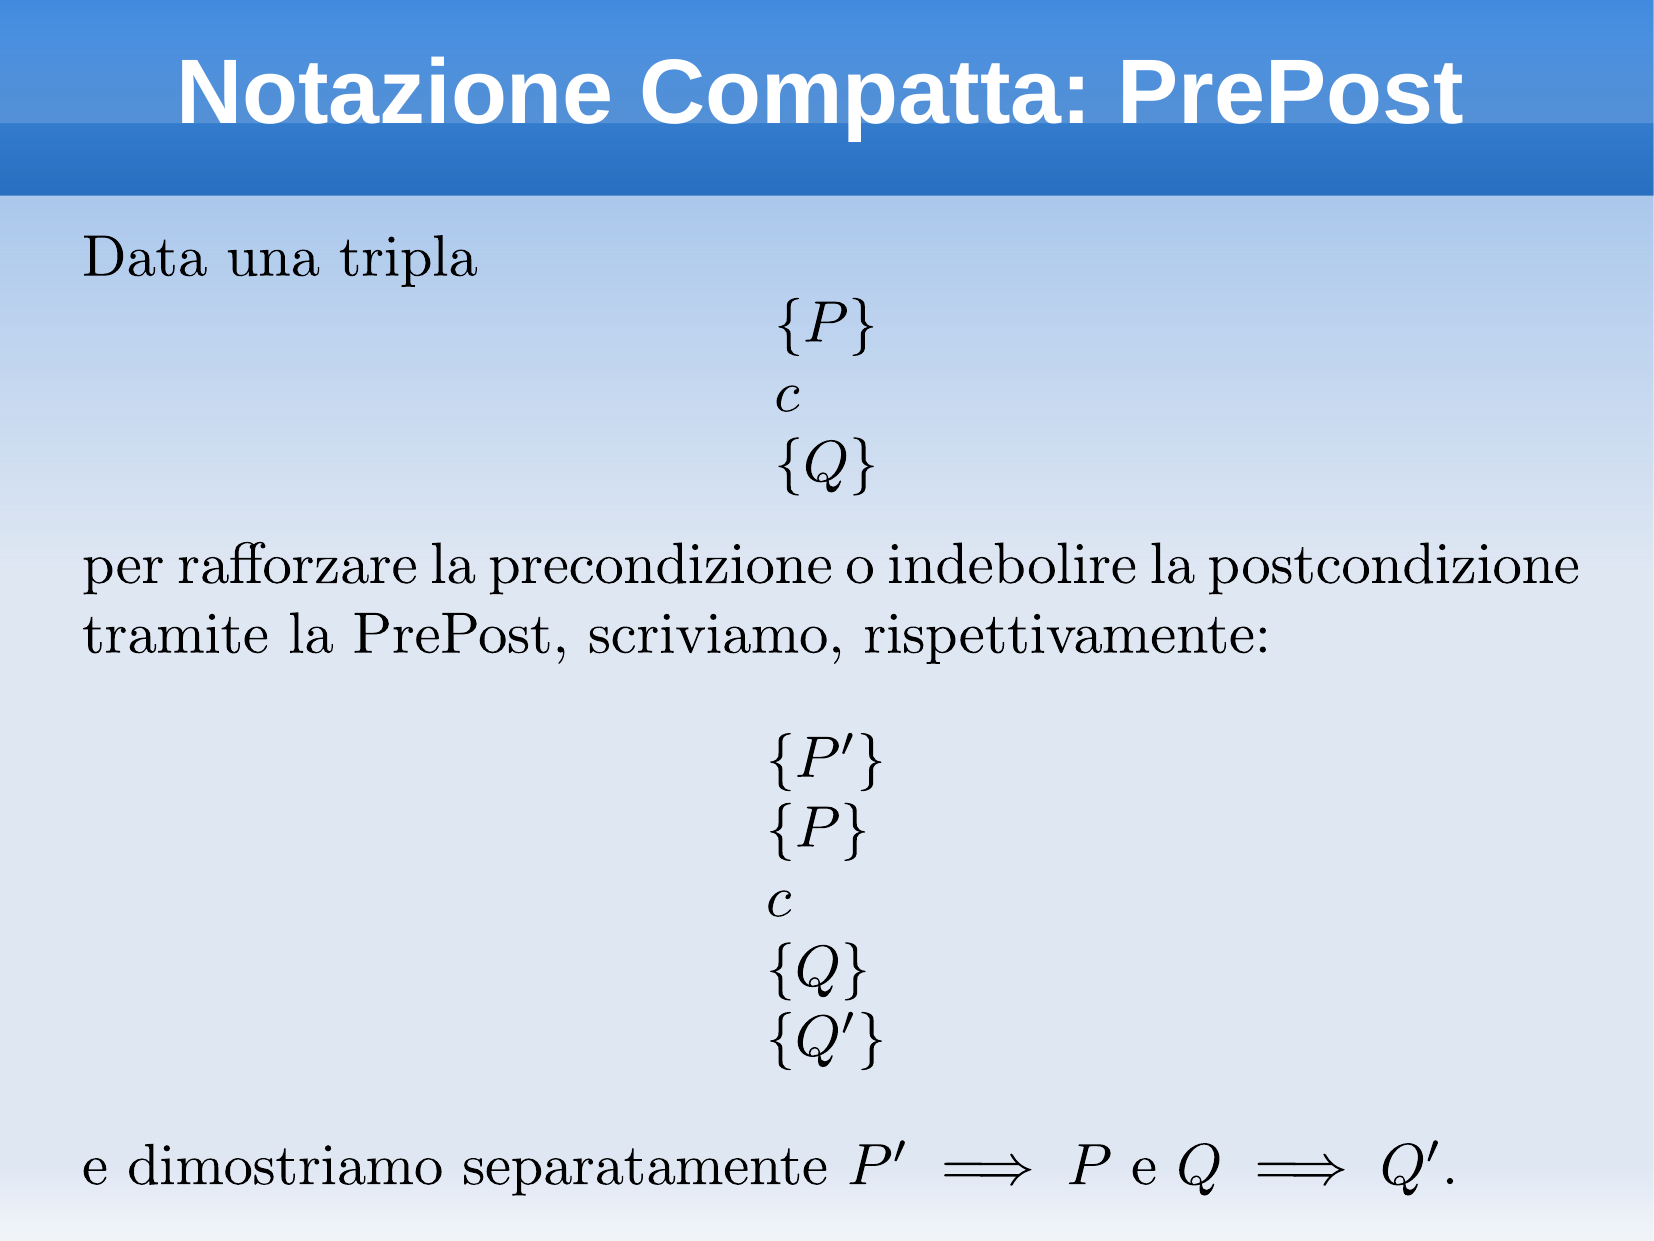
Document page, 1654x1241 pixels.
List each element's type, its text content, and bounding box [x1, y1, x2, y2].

picture [0, 0, 1654, 1241]
title Notazione Compatta: PrePost [76, 0, 1565, 196]
text_box [82, 235, 1580, 1196]
